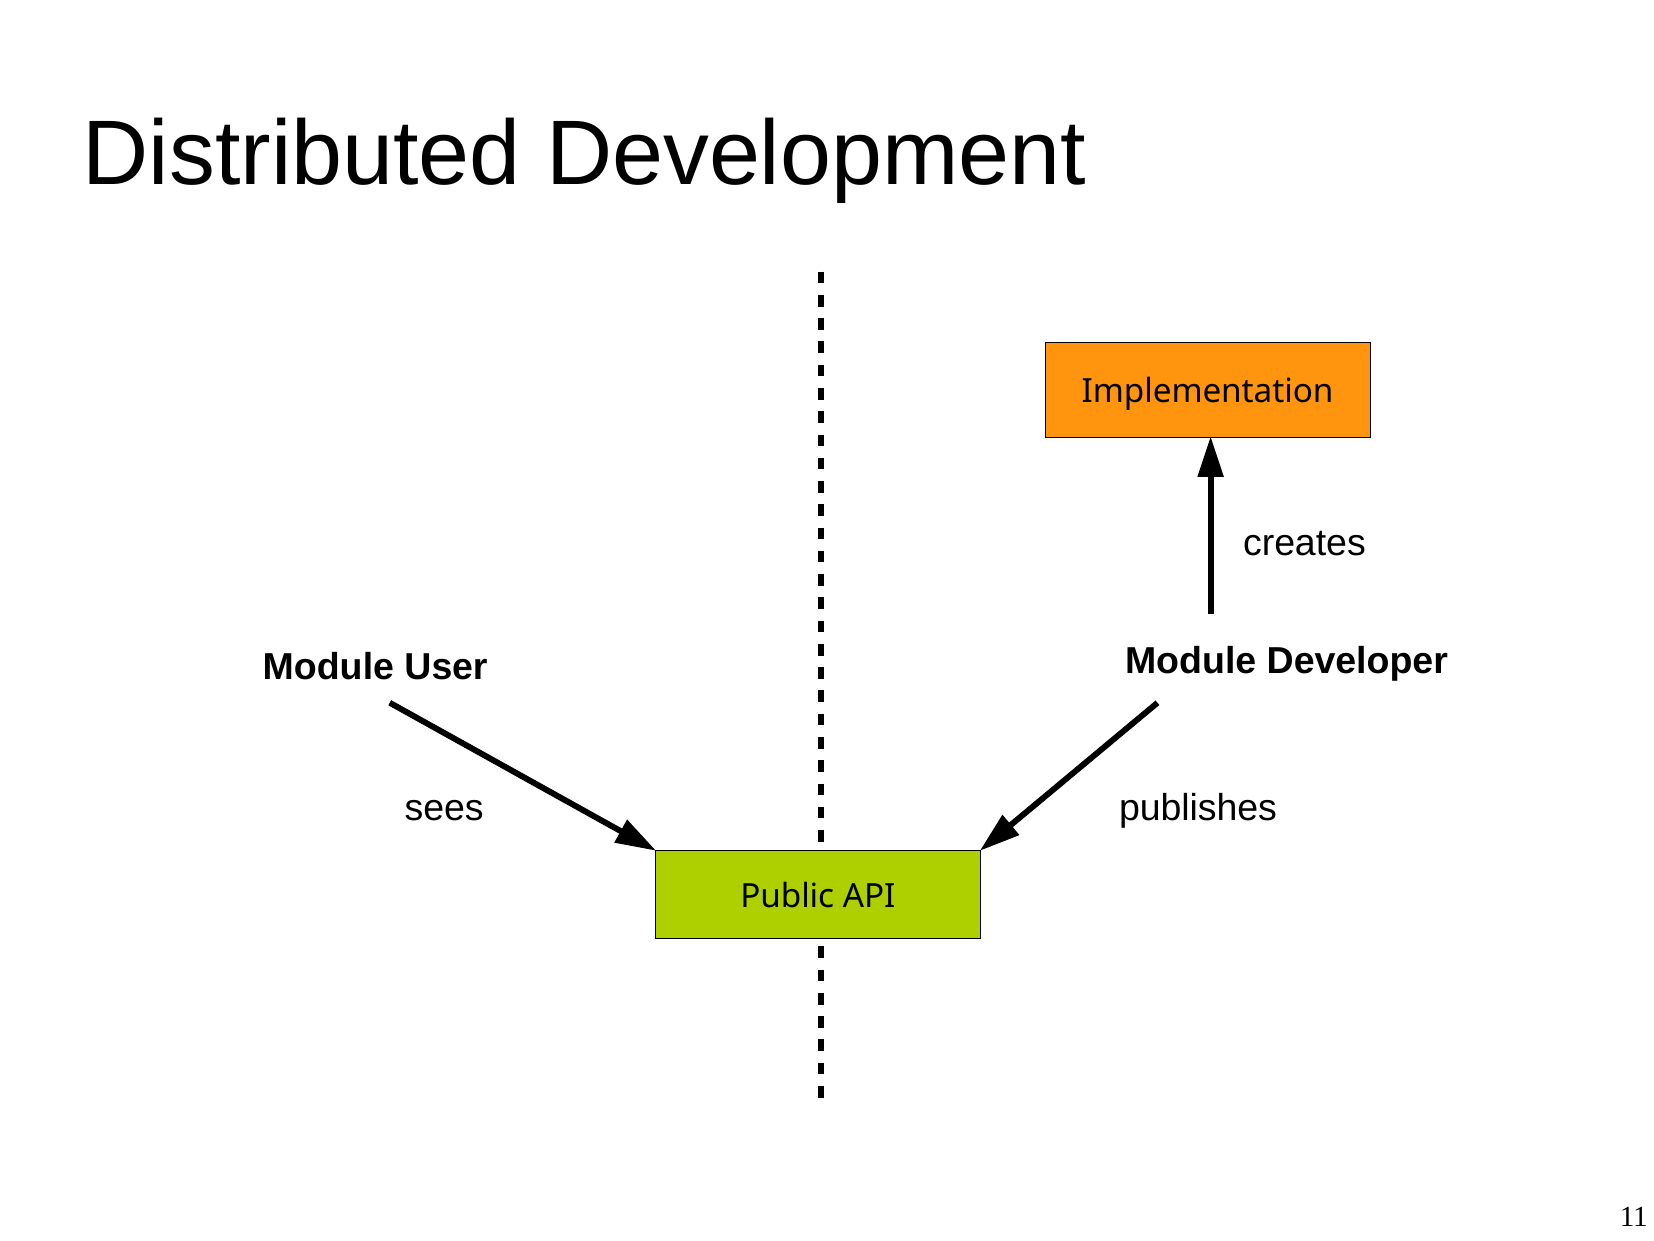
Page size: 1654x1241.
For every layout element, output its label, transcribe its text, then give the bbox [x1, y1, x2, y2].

title Distributed Development [82, 56, 1565, 250]
text_box sees [389, 779, 544, 869]
text_box Module User [248, 637, 455, 697]
text_box Implementation [1045, 342, 1371, 438]
text_box publishes [1104, 779, 1258, 869]
text_box Module Developer [1110, 631, 1317, 691]
text_box creates [1228, 513, 1382, 603]
text_box Public API [655, 850, 981, 939]
